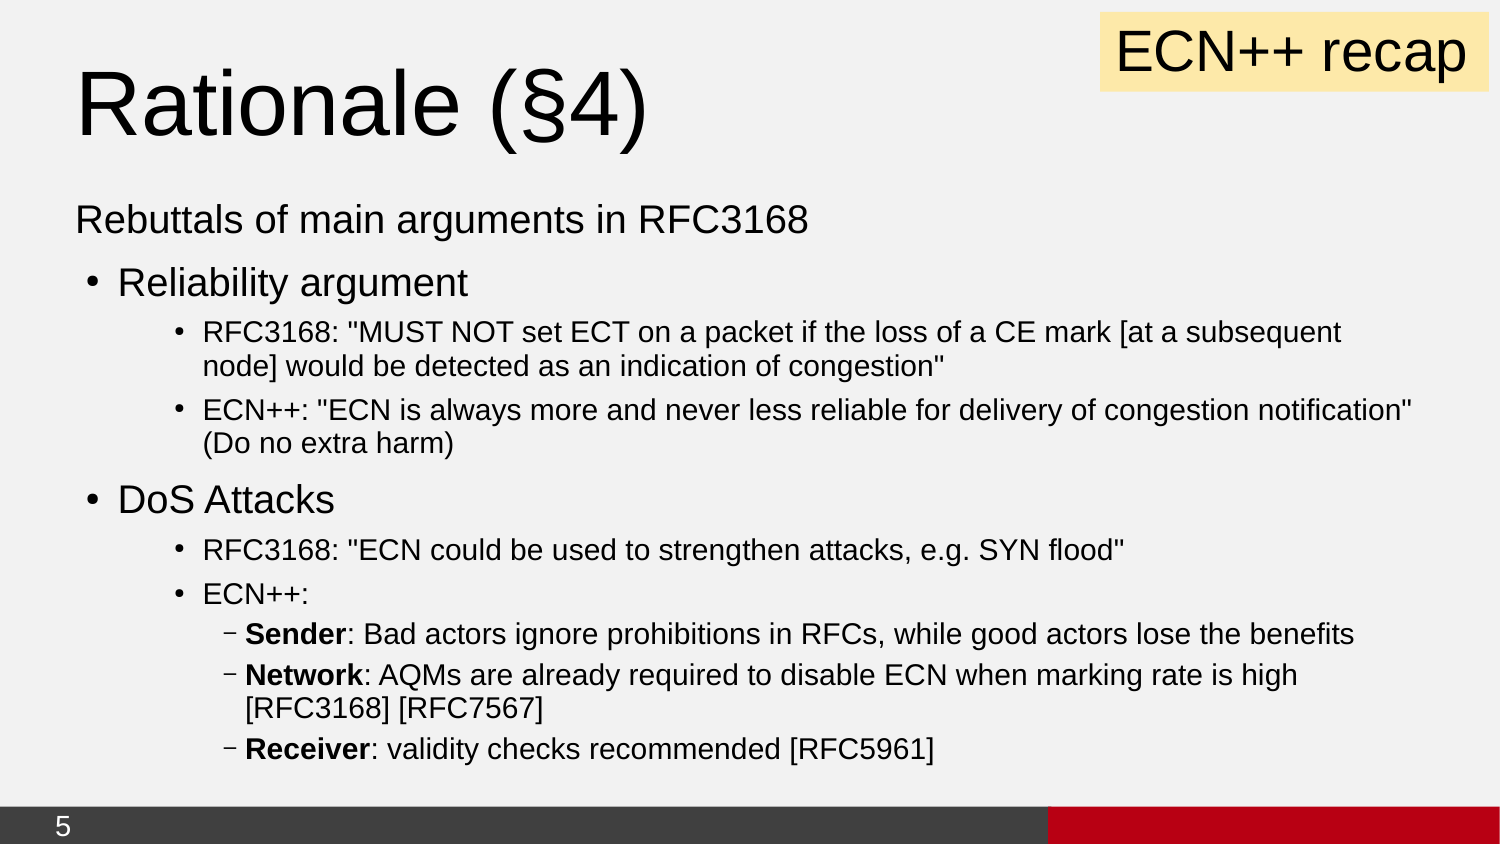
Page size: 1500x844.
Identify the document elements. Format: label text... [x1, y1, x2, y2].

text_box ECN++ recap [1100, 11, 1489, 92]
title Rationale (§4) [75, 33, 1425, 175]
list Rebuttals of main arguments in RFC3168 Reliability argument RFC3168: "MUST NOT set ECT on a packet if the loss of a CE mark [at a subsequent node] would be detected as an indication of congestion" ECN++: "ECN is always more and never less reliable for delivery of congestion notification" (Do no extra harm) DoS Attacks RFC3168: "ECN could be used to strengthen attacks, e.g. SYN flood" ECN++: Sender: Bad actors ignore prohibitions in RFCs, while good actors lose the benefits Network: AQMs are already required to disable ECN when marking rate is high [RFC3168] [RFC7567] Receiver: validity checks recommended [RFC5961] [75, 197, 1425, 781]
